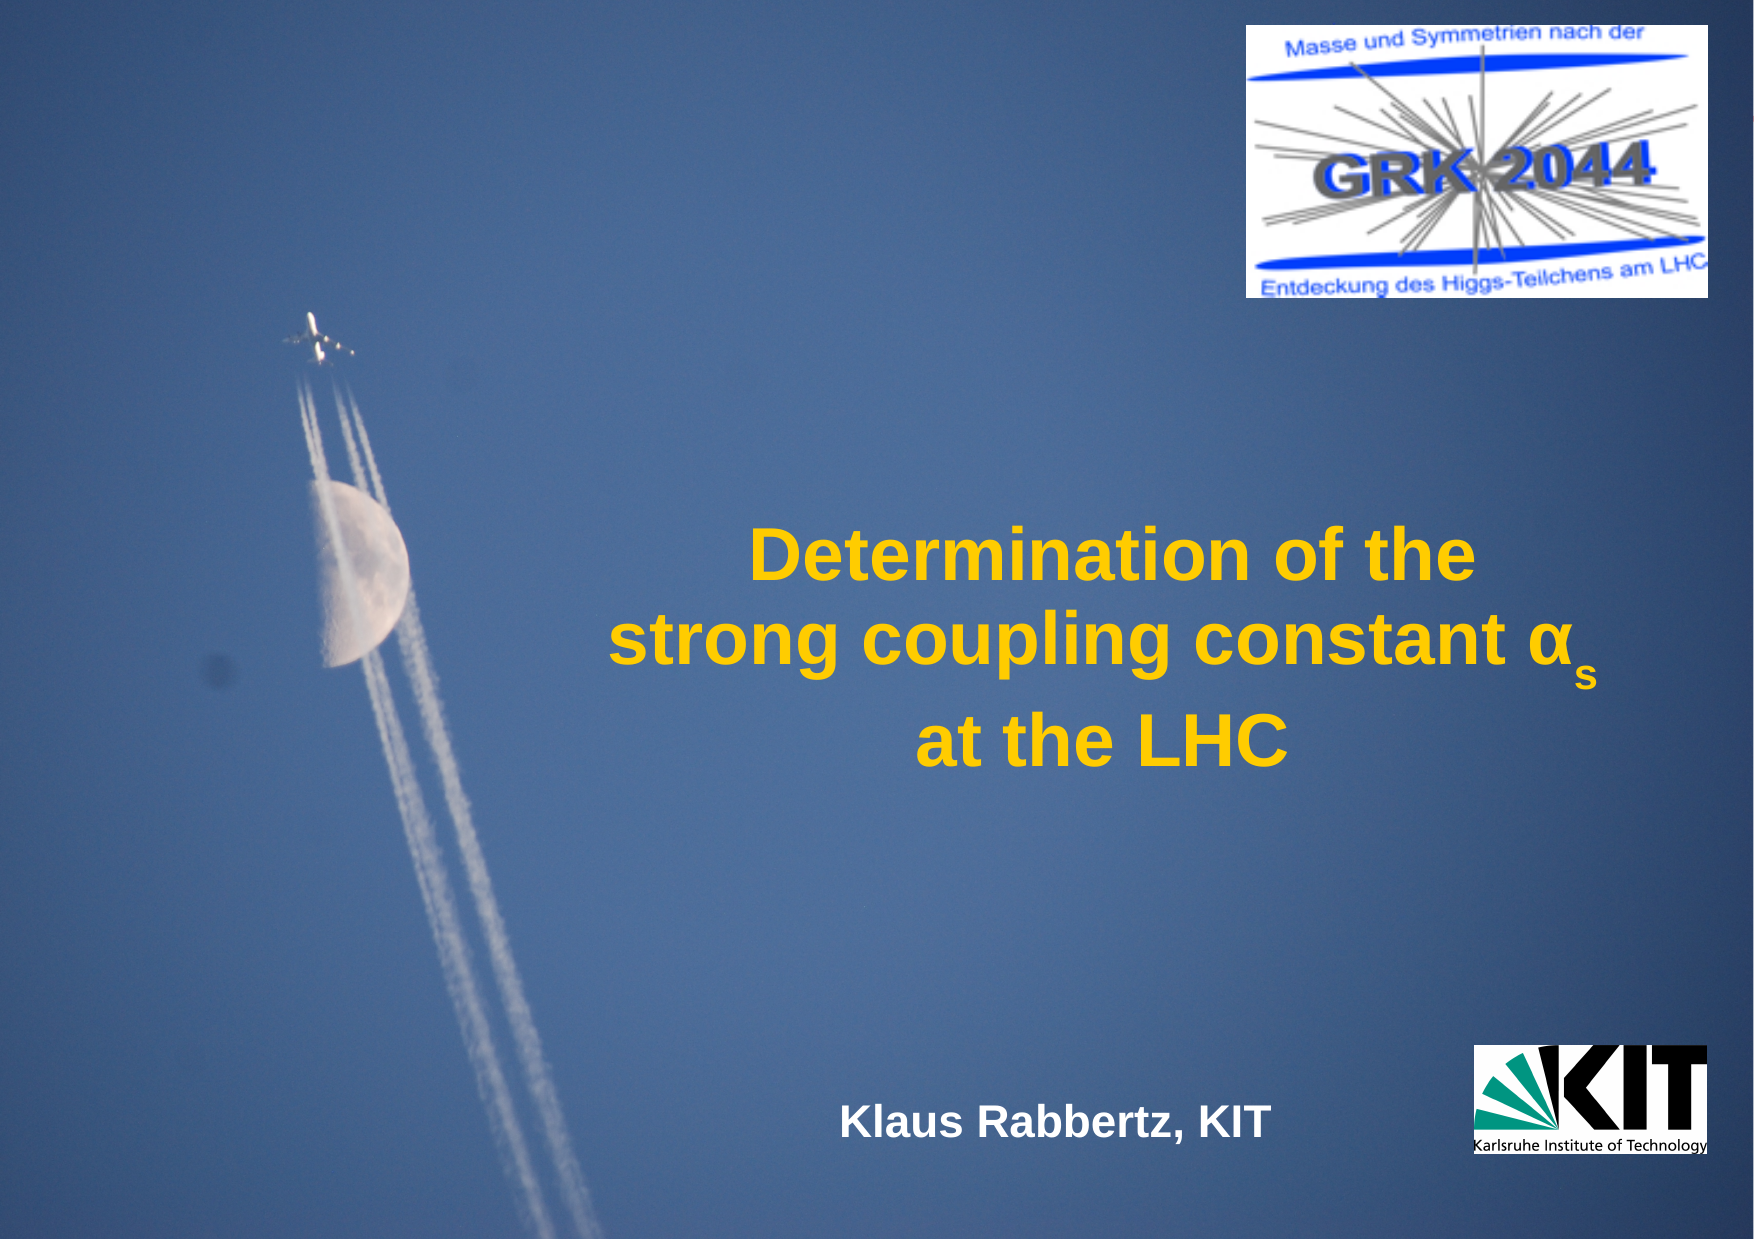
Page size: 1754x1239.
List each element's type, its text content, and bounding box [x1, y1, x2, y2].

text_box Determination of the strong coupling constant αs at the LHC [595, 506, 1616, 789]
picture [0, 0, 1754, 1239]
text_box Klaus Rabbertz, KIT [827, 1090, 1284, 1154]
